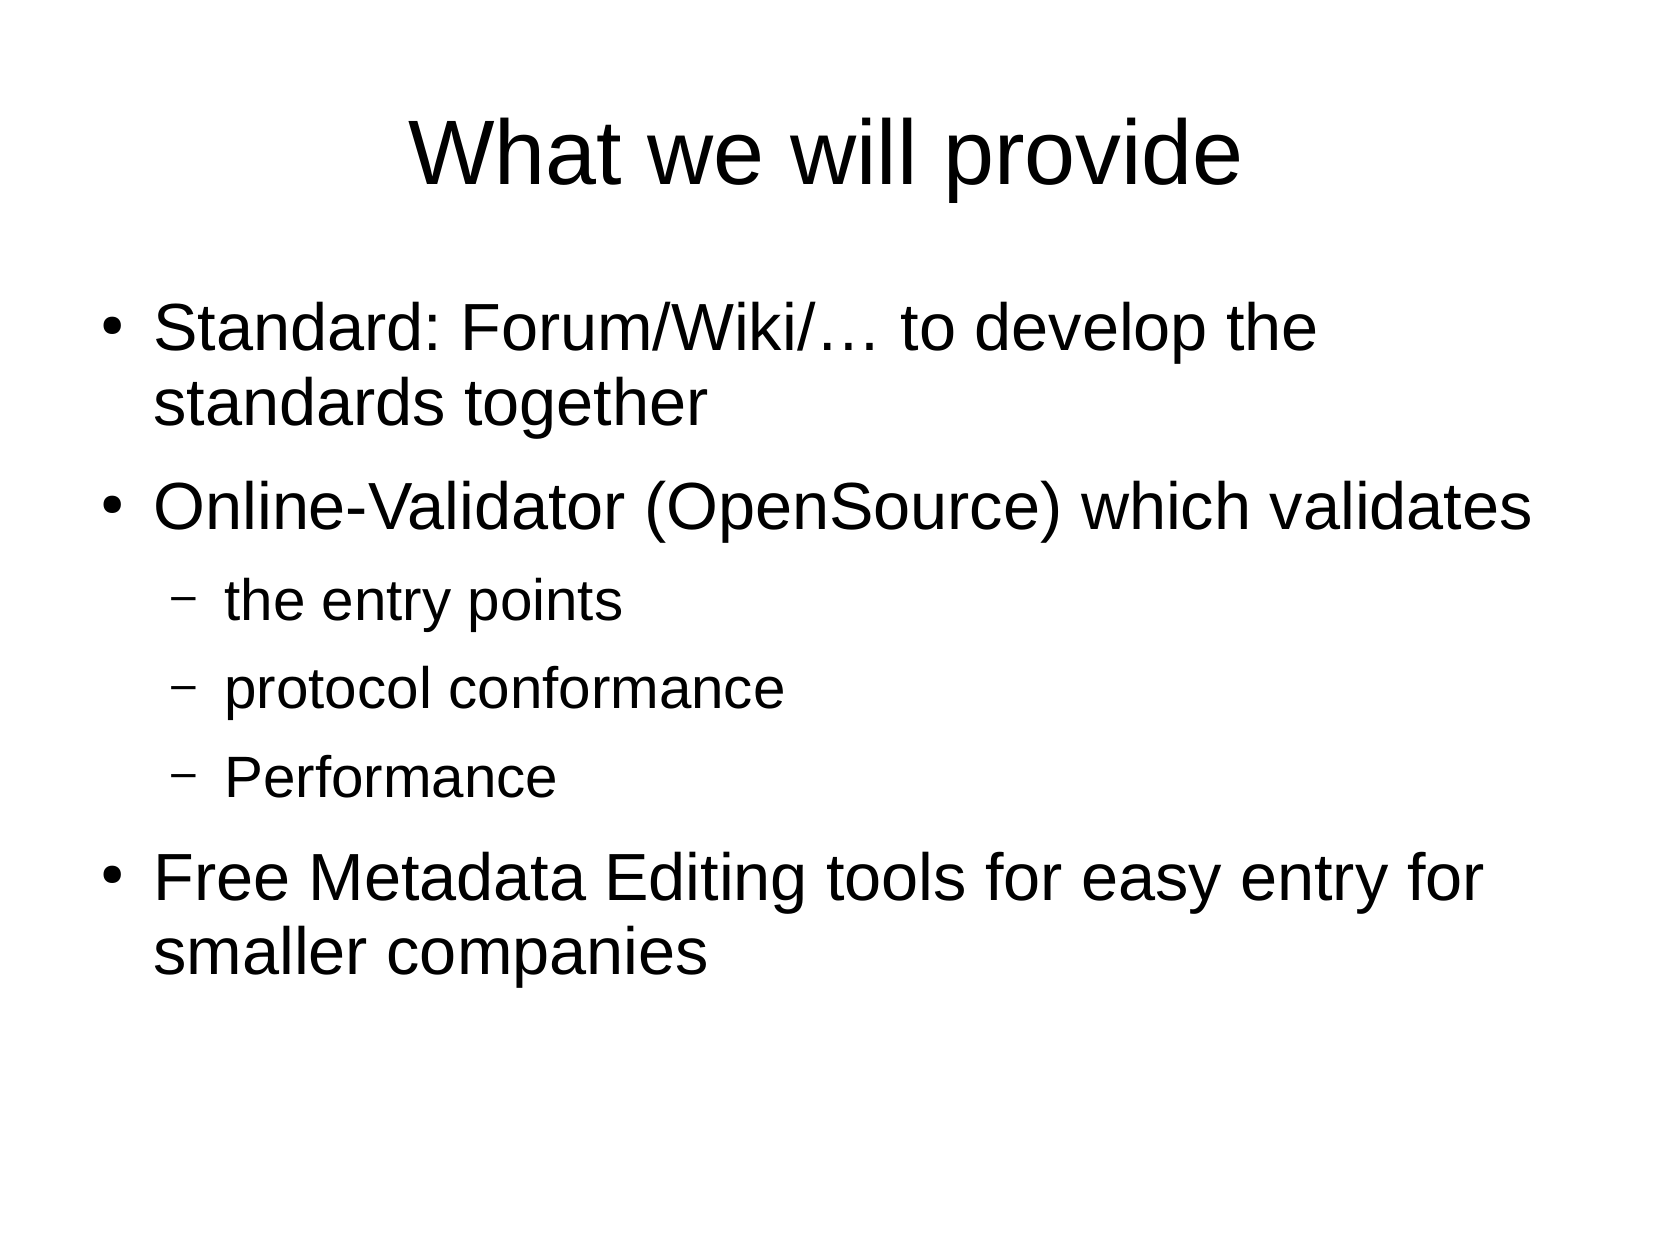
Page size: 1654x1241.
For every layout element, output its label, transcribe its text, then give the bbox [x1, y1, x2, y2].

title What we will provide [82, 49, 1571, 257]
list Standard: Forum/Wiki/… to develop the standards together Online-Validator (OpenSource) which validates the entry points protocol conformance Performance Free Metadata Editing tools for easy entry for smaller companies [82, 290, 1571, 1010]
